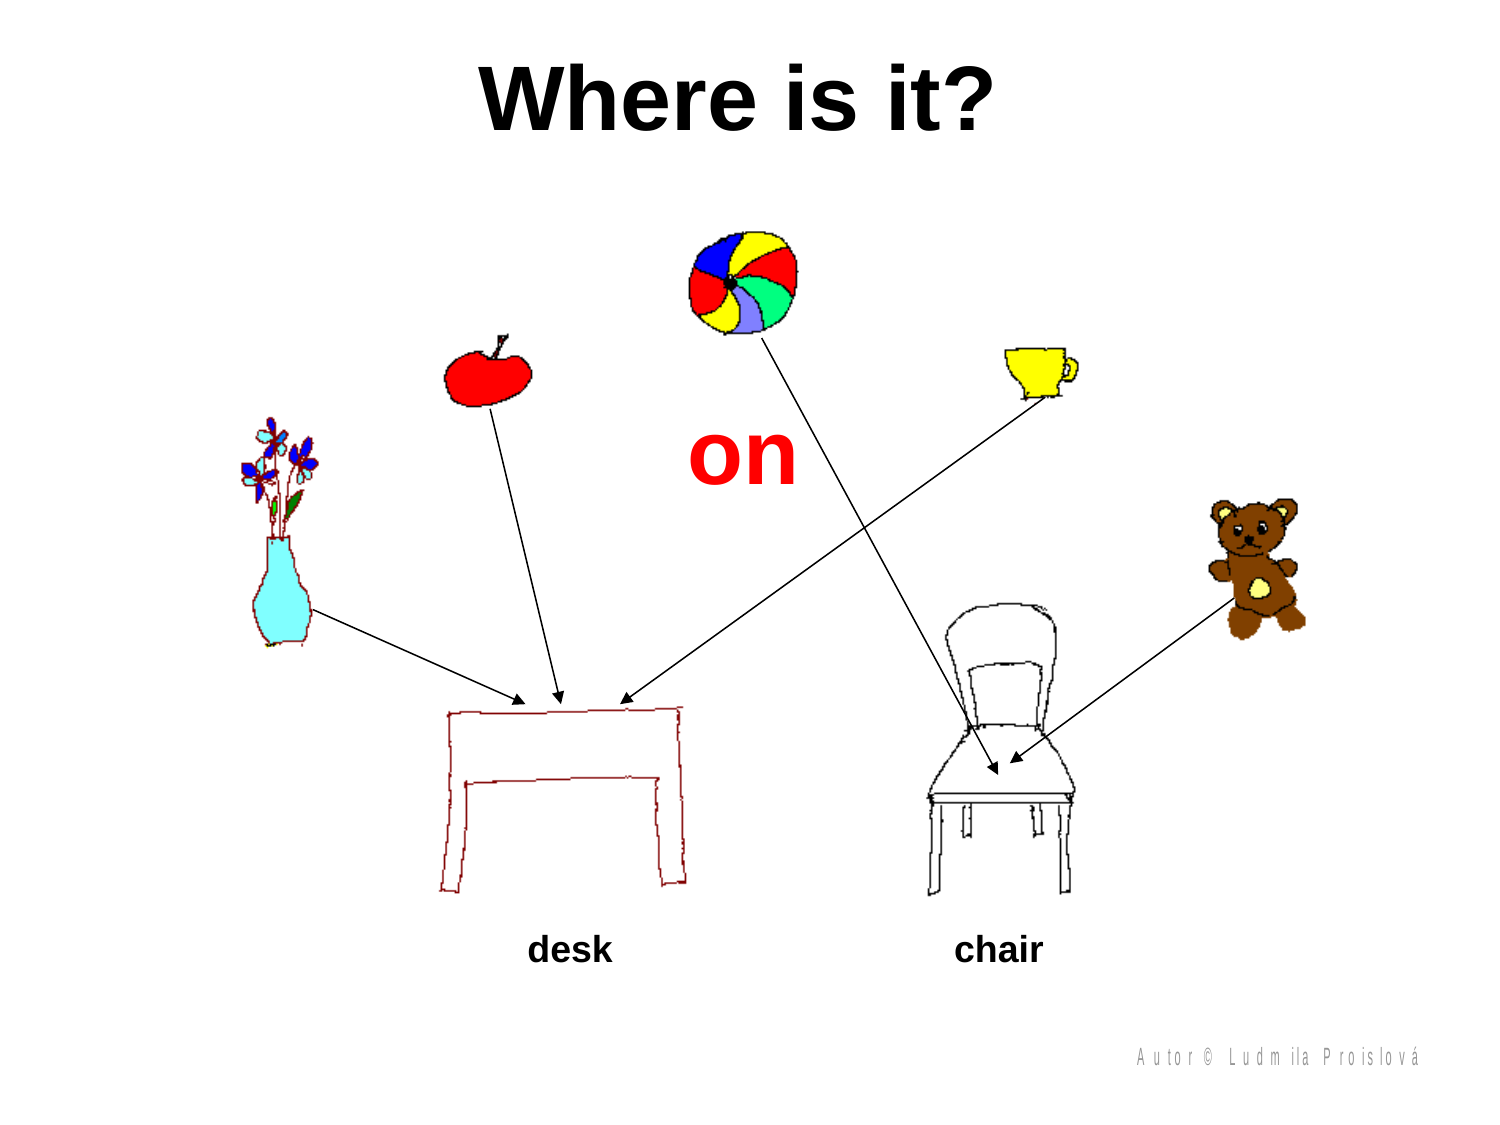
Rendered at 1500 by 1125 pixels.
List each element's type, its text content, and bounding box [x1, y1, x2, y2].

picture [903, 586, 1093, 912]
text_box Where is it? [100, 30, 1377, 157]
text_box desk [502, 916, 628, 978]
picture [986, 326, 1093, 419]
picture [419, 680, 710, 914]
text_box on [655, 385, 833, 511]
picture [667, 219, 810, 347]
picture [1187, 491, 1323, 653]
picture [430, 326, 542, 431]
text_box chair [939, 916, 1059, 978]
picture [1122, 1033, 1443, 1081]
picture [218, 408, 341, 658]
text_box on [789, 385, 833, 466]
